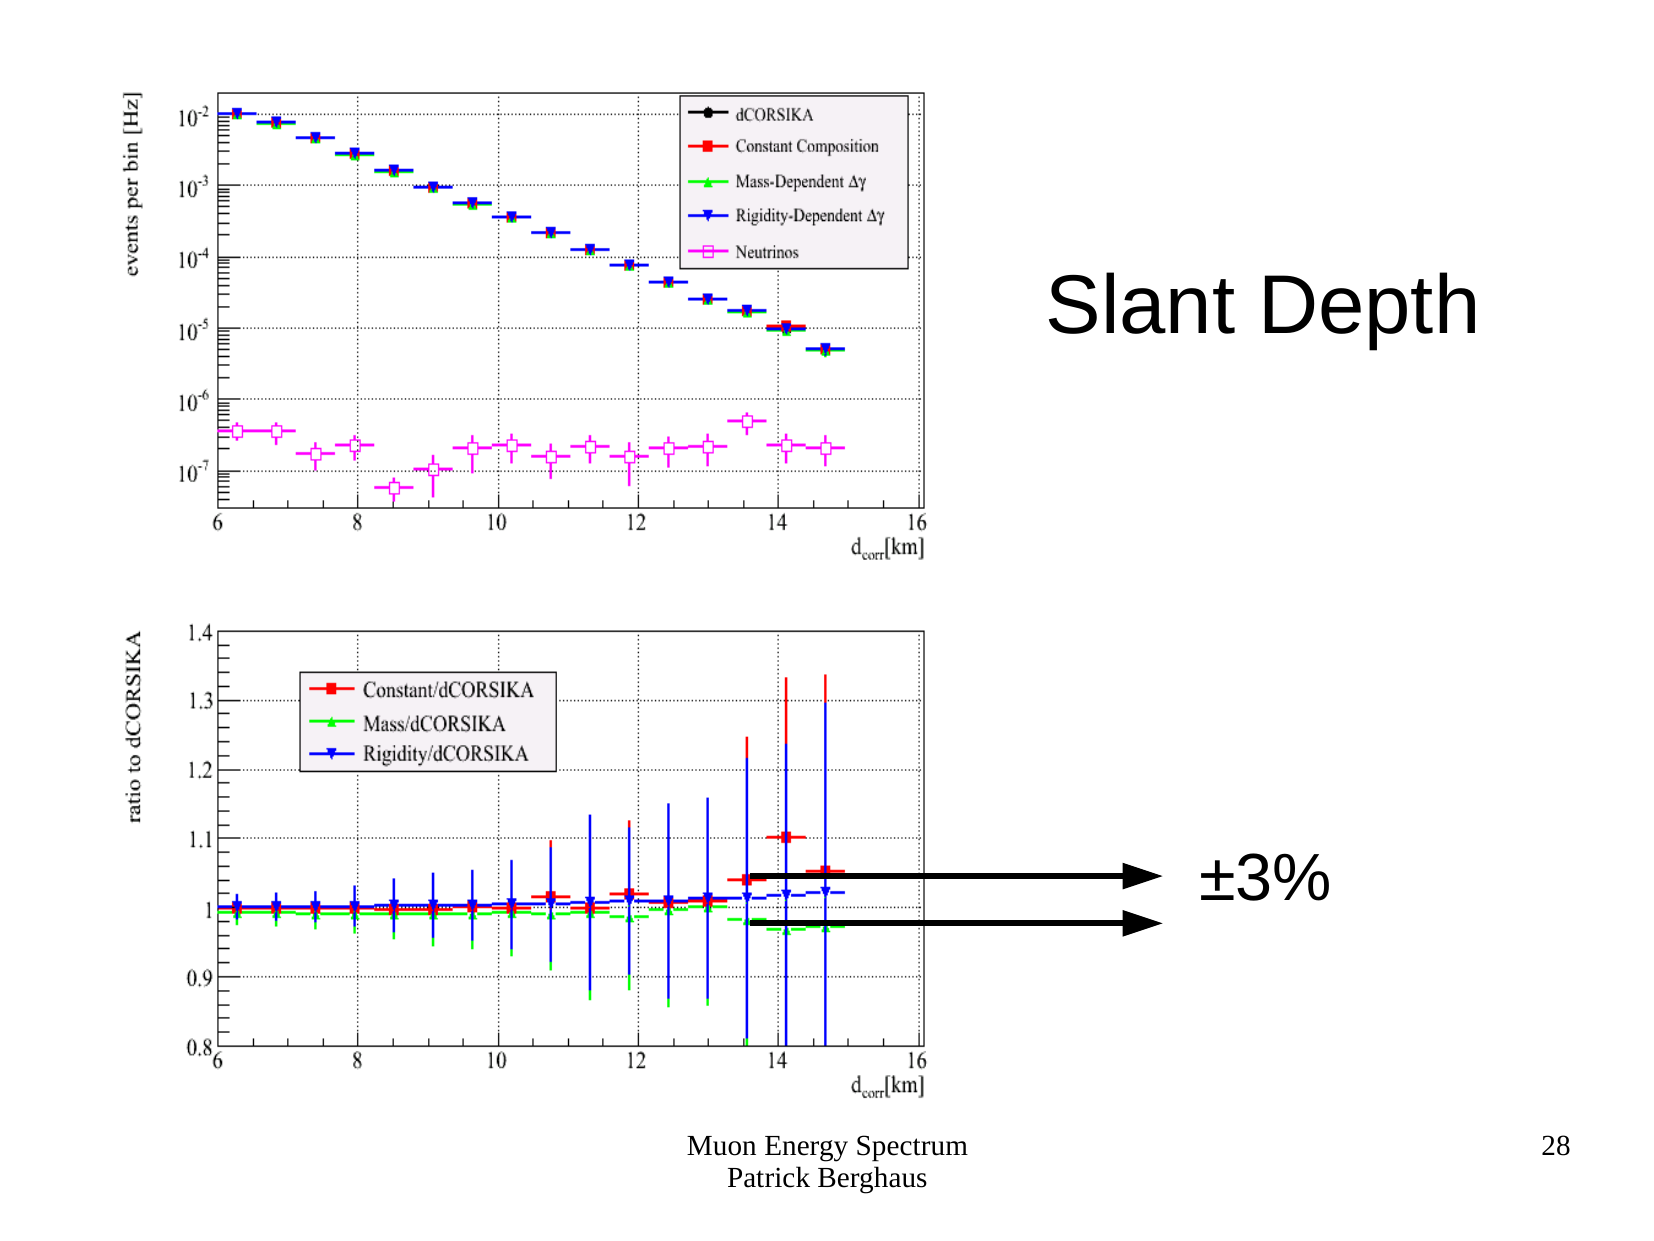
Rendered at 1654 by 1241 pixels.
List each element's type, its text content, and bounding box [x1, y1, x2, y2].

picture [112, 43, 1013, 1126]
text_box ±3% [1184, 832, 1350, 948]
text_box Slant Depth [1030, 250, 1496, 389]
